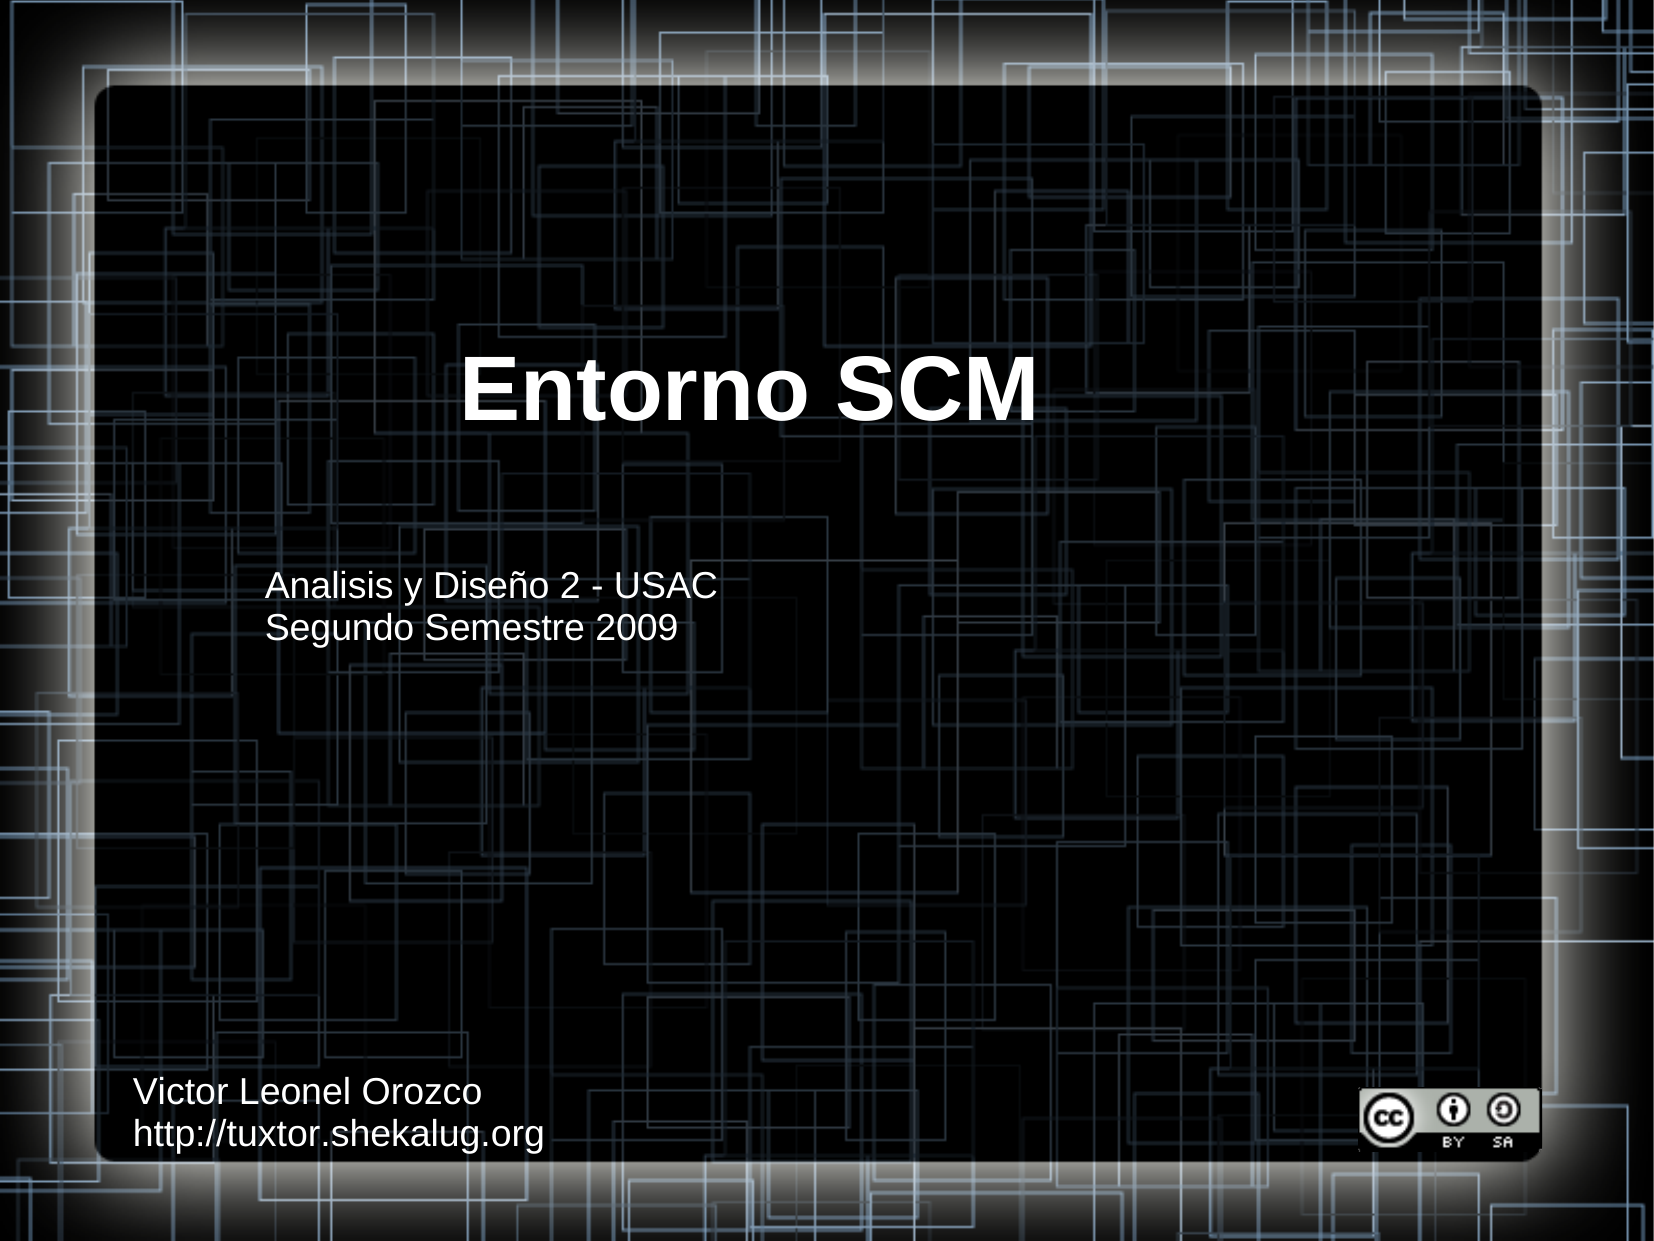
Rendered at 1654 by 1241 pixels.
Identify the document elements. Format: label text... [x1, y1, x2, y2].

text_box Victor Leonel Orozco http://tuxtor.shekalug.org [118, 1062, 561, 1162]
picture [0, 0, 1654, 1241]
title Entorno SCM [112, 294, 1388, 483]
text_box Analisis y Diseño 2 - USAC Segundo Semestre 2009 [249, 557, 1300, 845]
